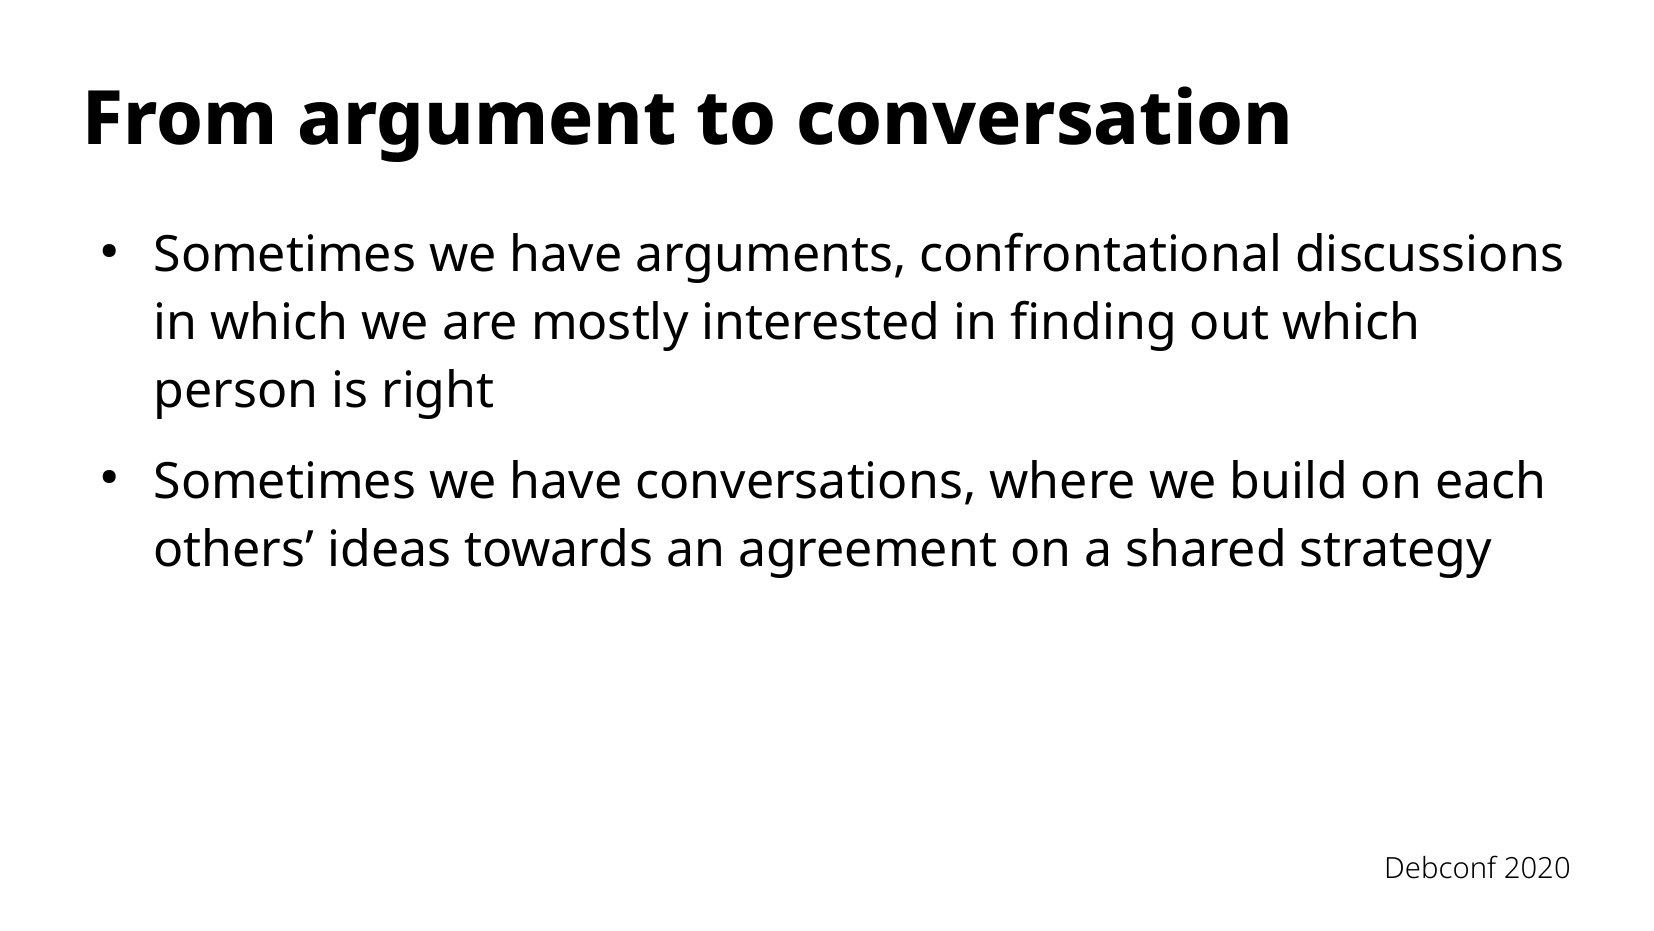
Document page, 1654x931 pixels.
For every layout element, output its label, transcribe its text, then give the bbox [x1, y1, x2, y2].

list Sometimes we have arguments, confrontational discussions in which we are mostly interested in finding out which person is right Sometimes we have conversations, where we build on each others’ ideas towards an agreement on a shared strategy [82, 217, 1571, 758]
title From argument to conversation [82, 37, 1571, 193]
